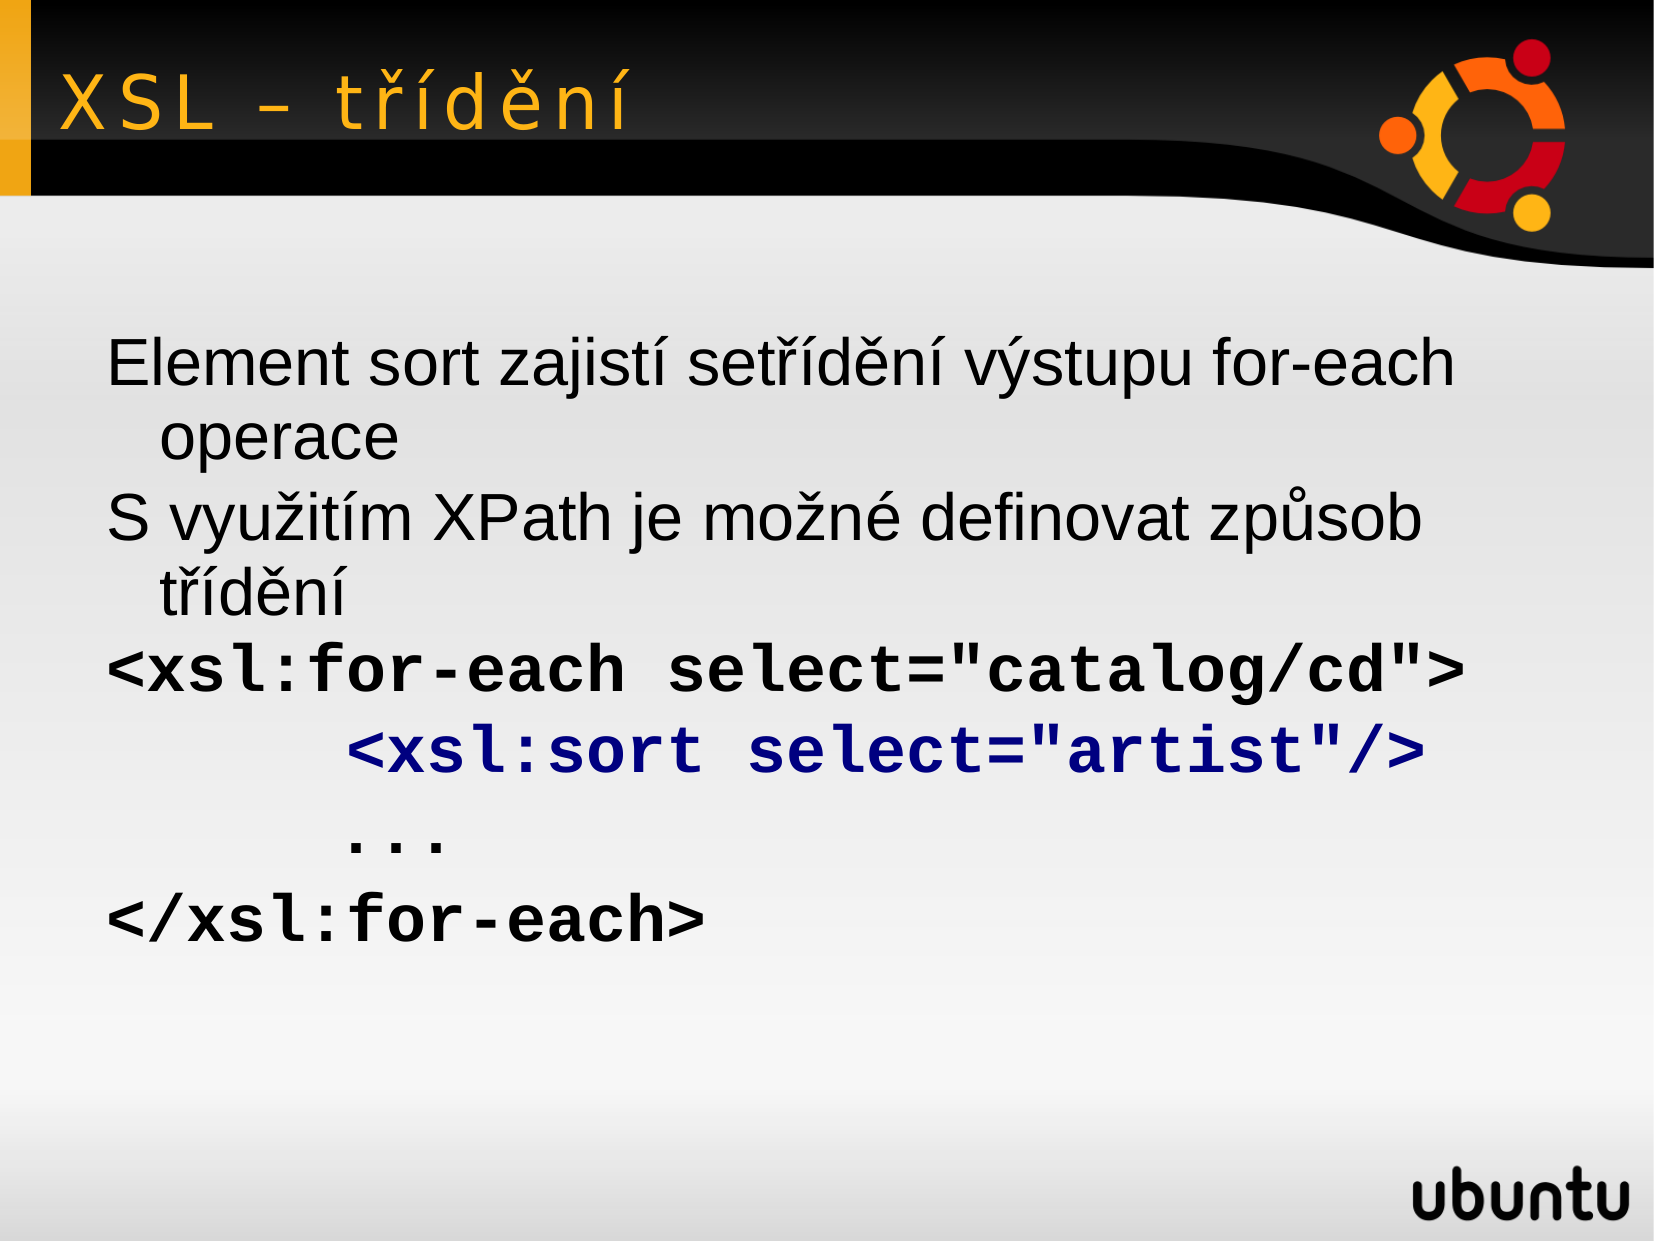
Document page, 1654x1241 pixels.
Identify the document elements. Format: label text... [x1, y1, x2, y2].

list Element sort zajistí setřídění výstupu for-each operace S využitím XPath je možné definovat způsob třídění <xsl:for-each select="catalog/cd"> <xsl:sort select="artist"/> ... </xsl:for-each> [88, 324, 1577, 1144]
title XSL – třídění [59, 29, 1270, 178]
picture [0, 0, 1654, 1241]
